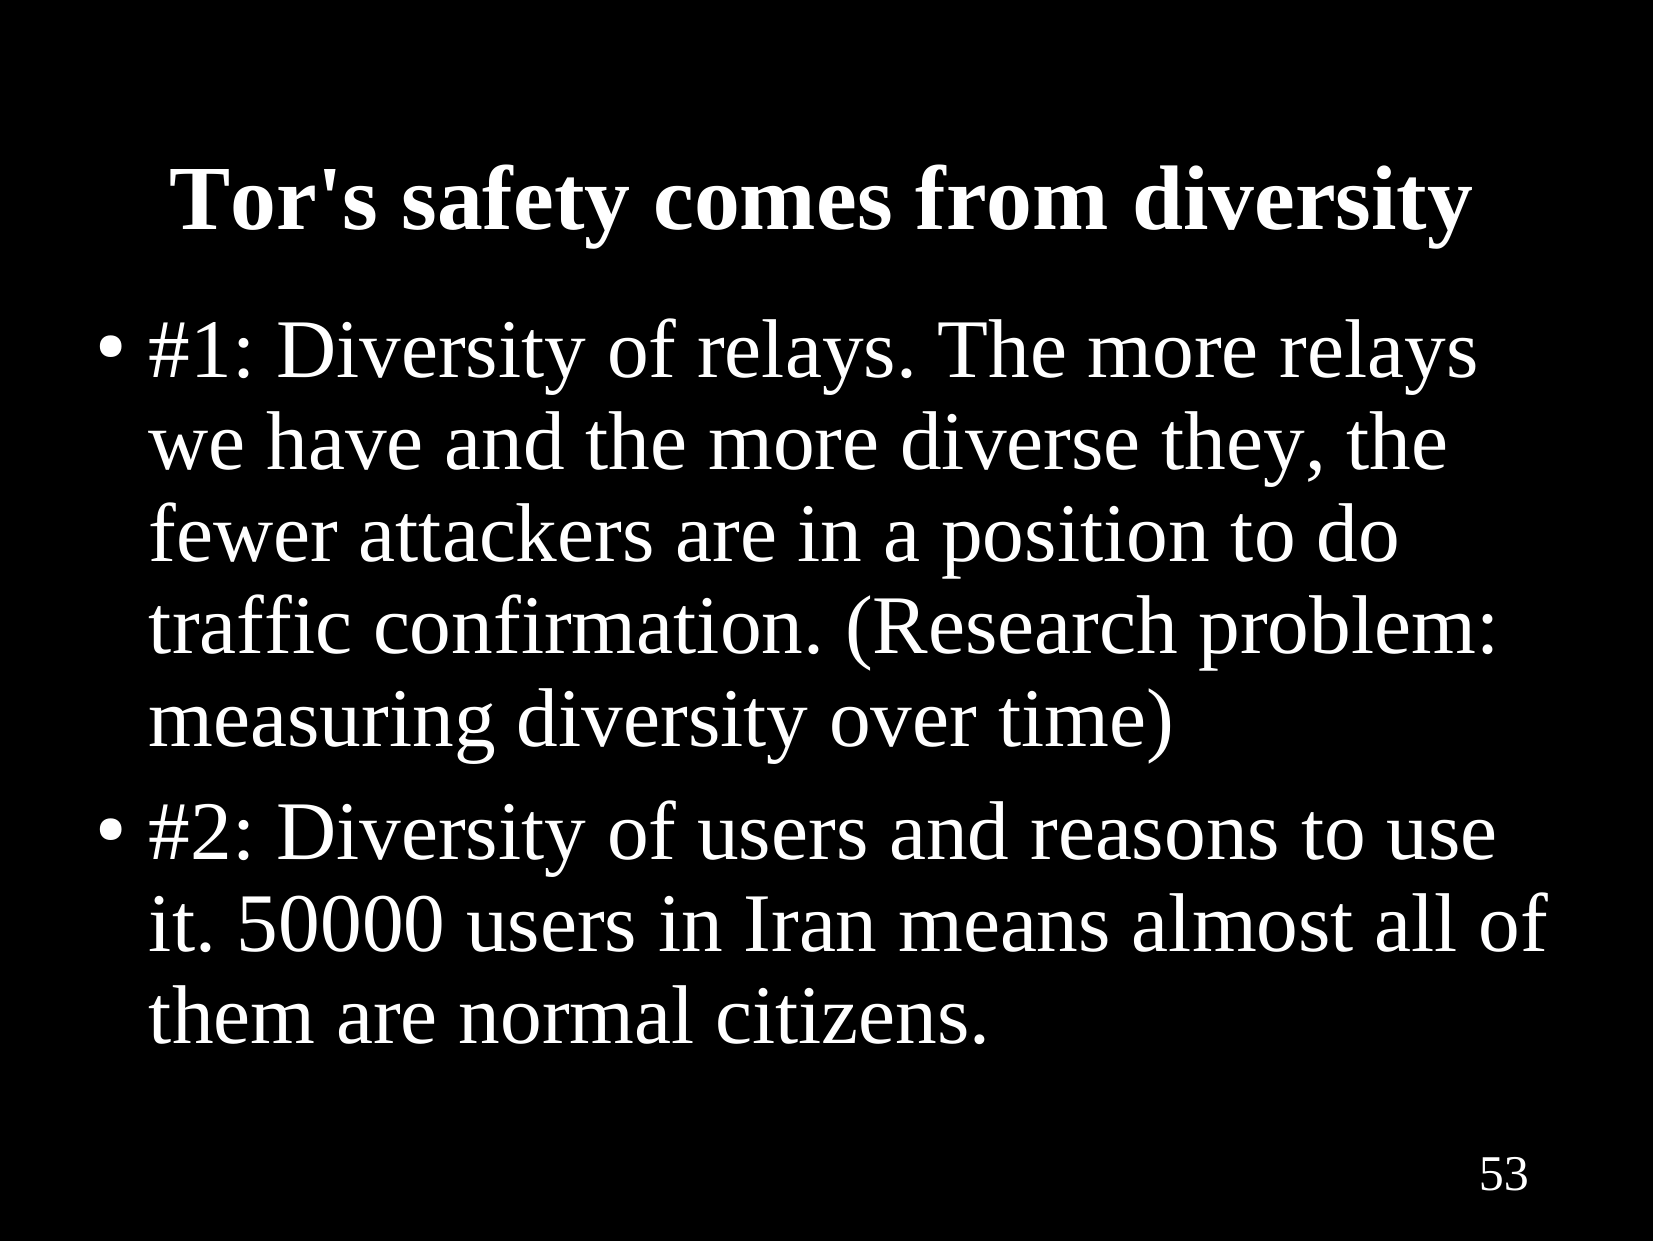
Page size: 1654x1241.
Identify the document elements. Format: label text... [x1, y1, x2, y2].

list #1: Diversity of relays. The more relays we have and the more diverse they, the fewer attackers are in a position to do traffic confirmation. (Research problem: measuring diversity over time) #2: Diversity of users and reasons to use it. 50000 users in Iran means almost all of them are normal citizens. [78, 302, 1569, 1183]
title Tor's safety comes from diversity [85, 102, 1560, 294]
